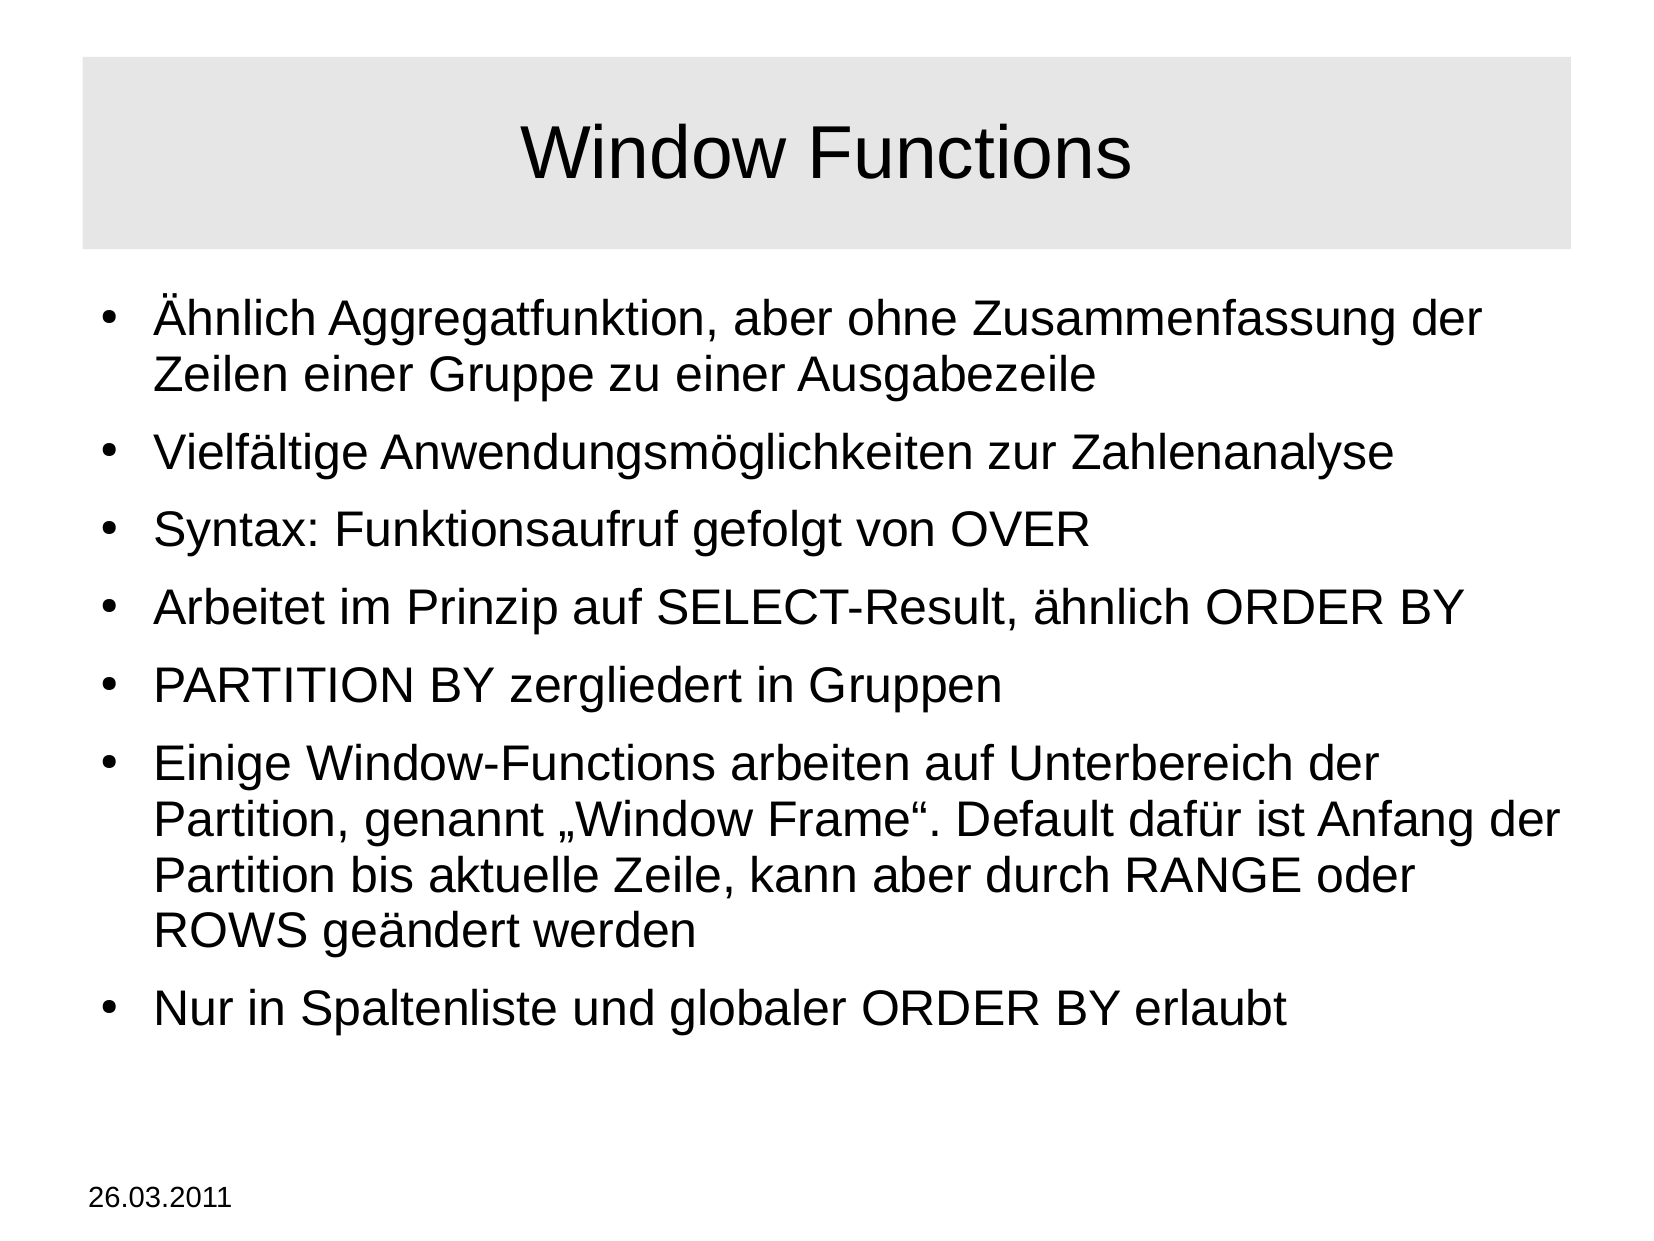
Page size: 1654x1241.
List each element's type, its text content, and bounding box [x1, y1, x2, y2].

list Ähnlich Aggregatfunktion, aber ohne Zusammenfassung der Zeilen einer Gruppe zu einer Ausgabezeile Vielfältige Anwendungsmöglichkeiten zur Zahlenanalyse Syntax: Funktionsaufruf gefolgt von OVER Arbeitet im Prinzip auf SELECT-Result, ähnlich ORDER BY PARTITION BY zergliedert in Gruppen Einige Window-Functions arbeiten auf Unterbereich der Partition, genannt „Window Frame“. Default dafür ist Anfang der Partition bis aktuelle Zeile, kann aber durch RANGE oder ROWS geändert werden Nur in Spaltenliste und globaler ORDER BY erlaubt [82, 290, 1571, 1094]
title Window Functions [82, 56, 1571, 250]
